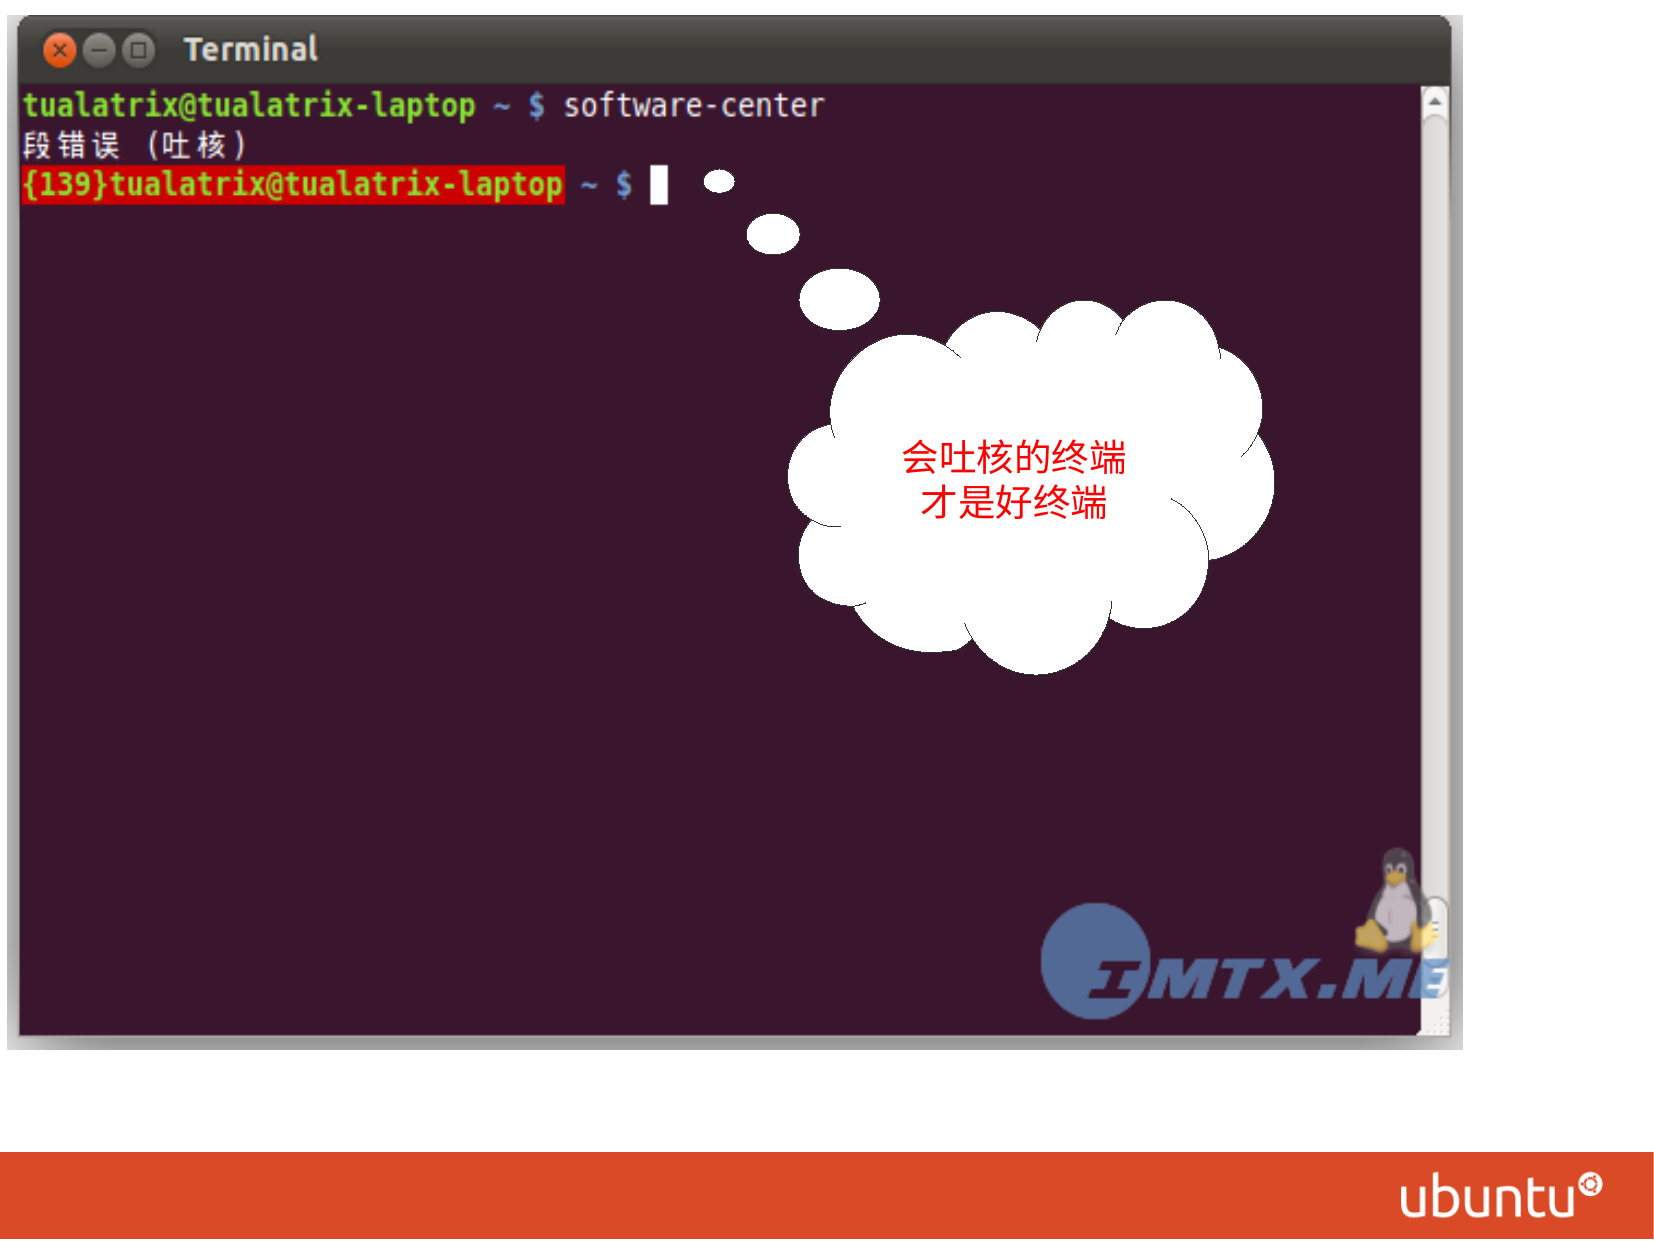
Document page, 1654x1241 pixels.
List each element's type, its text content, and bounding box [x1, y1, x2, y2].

picture [0, 1152, 1654, 1239]
text_box 会吐核的终端 才是好终端 [703, 168, 736, 194]
text_box 会吐核的终端 才是好终端 [787, 300, 1276, 676]
picture [7, 15, 1463, 1051]
text_box 会吐核的终端 才是好终端 [798, 267, 881, 331]
text_box 会吐核的终端 才是好终端 [746, 213, 801, 255]
